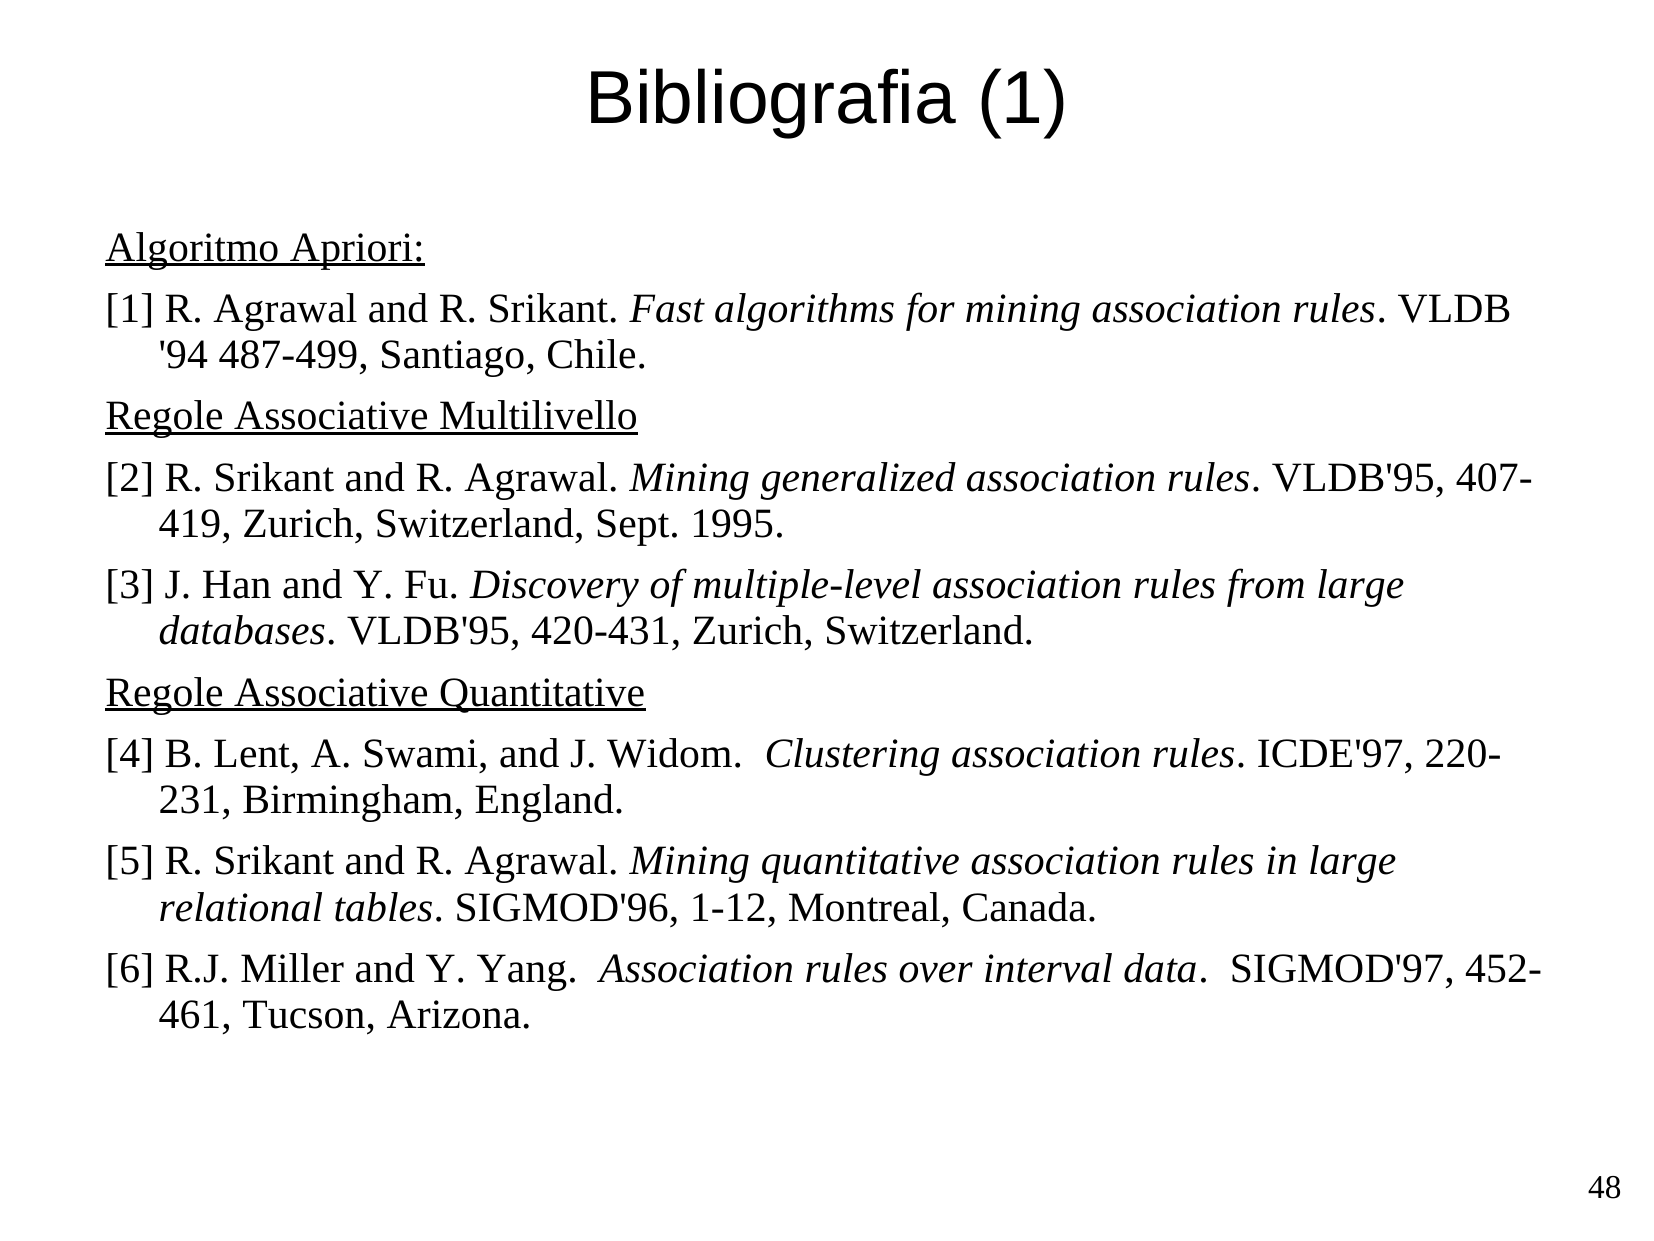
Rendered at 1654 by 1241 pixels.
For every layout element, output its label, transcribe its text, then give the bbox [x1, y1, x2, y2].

title Bibliografia (1) [37, 30, 1617, 166]
list Algoritmo Apriori: [1] R. Agrawal and R. Srikant. Fast algorithms for mining association rules. VLDB '94 487-499, Santiago, Chile. Regole Associative Multilivello [2] R. Srikant and R. Agrawal. Mining generalized association rules. VLDB'95, 407-419, Zurich, Switzerland, Sept. 1995. [3] J. Han and Y. Fu. Discovery of multiple-level association rules from large databases. VLDB'95, 420-431, Zurich, Switzerland. Regole Associative Quantitative [4] B. Lent, A. Swami, and J. Widom. Clustering association rules. ICDE'97, 220-231, Birmingham, England. [5] R. Srikant and R. Agrawal. Mining quantitative association rules in large relational tables. SIGMOD'96, 1-12, Montreal, Canada. [6] R.J. Miller and Y. Yang. Association rules over interval data. SIGMOD'97, 452-461, Tucson, Arizona. [87, 223, 1568, 1171]
